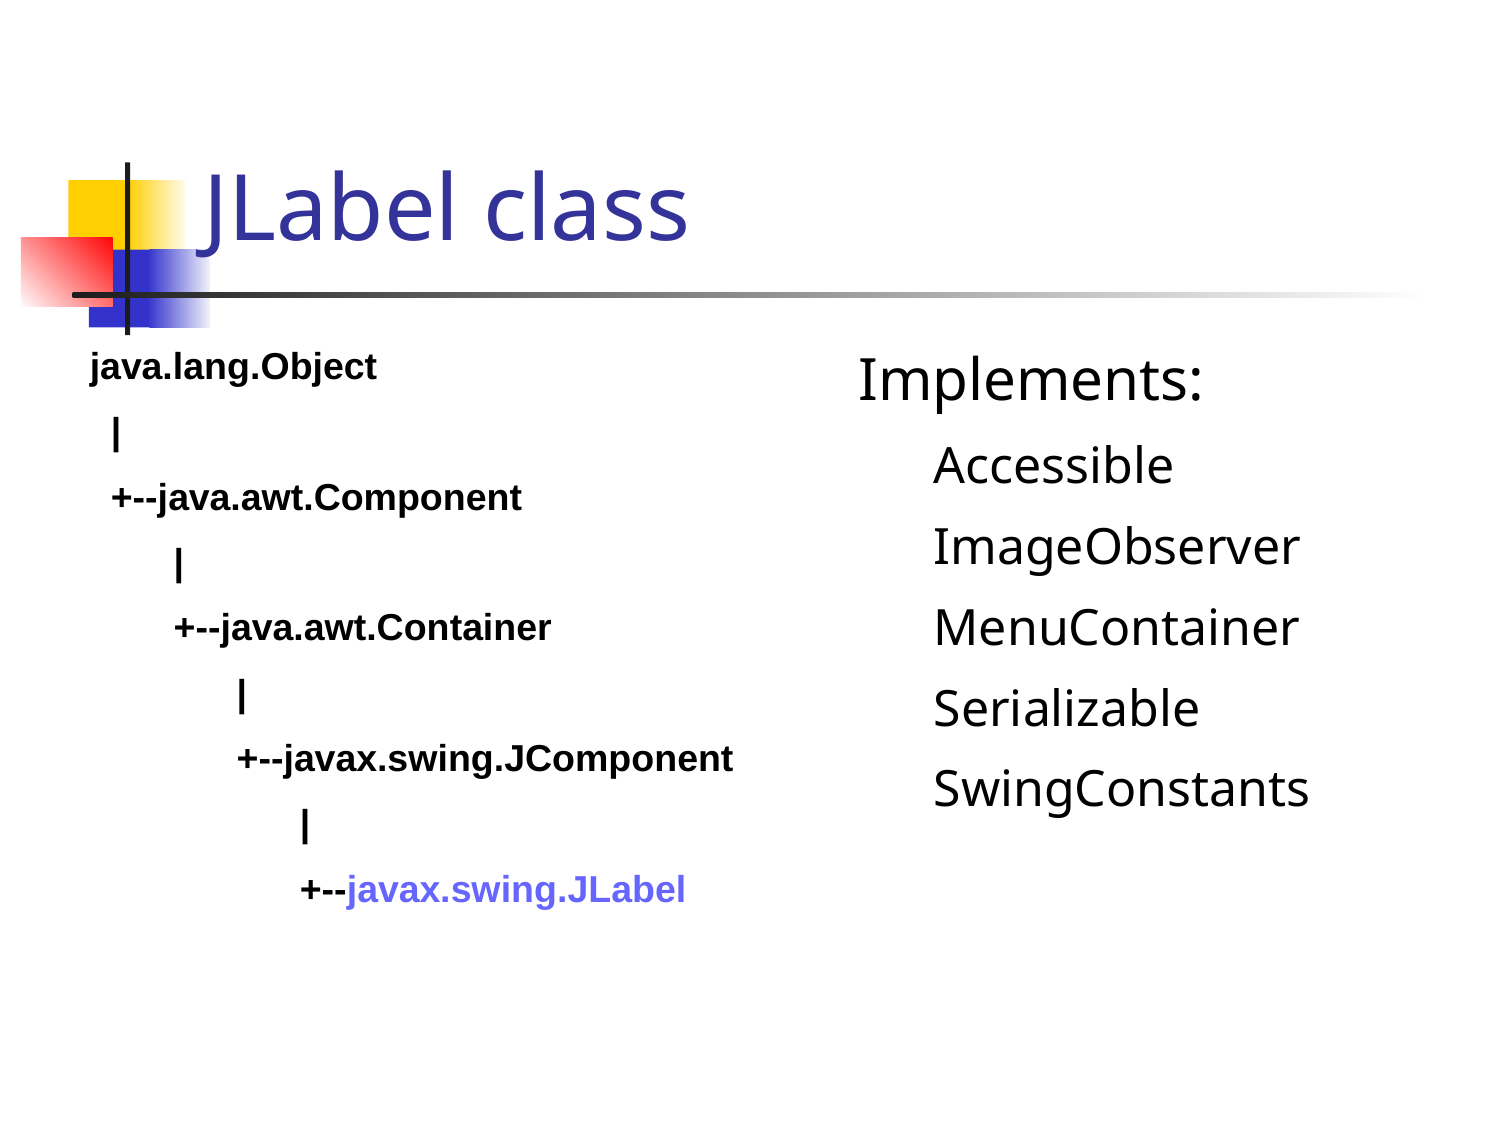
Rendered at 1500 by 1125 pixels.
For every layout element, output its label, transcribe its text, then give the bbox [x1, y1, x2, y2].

text_box java.lang.Object | +--java.awt.Component | +--java.awt.Container | +--javax.swing.JComponent | +--javax.swing.JLabel [75, 337, 826, 918]
list Implements: Accessible ImageObserver MenuContainer Serializable SwingConstants [843, 331, 1469, 1007]
title JLabel class [188, 35, 1468, 276]
